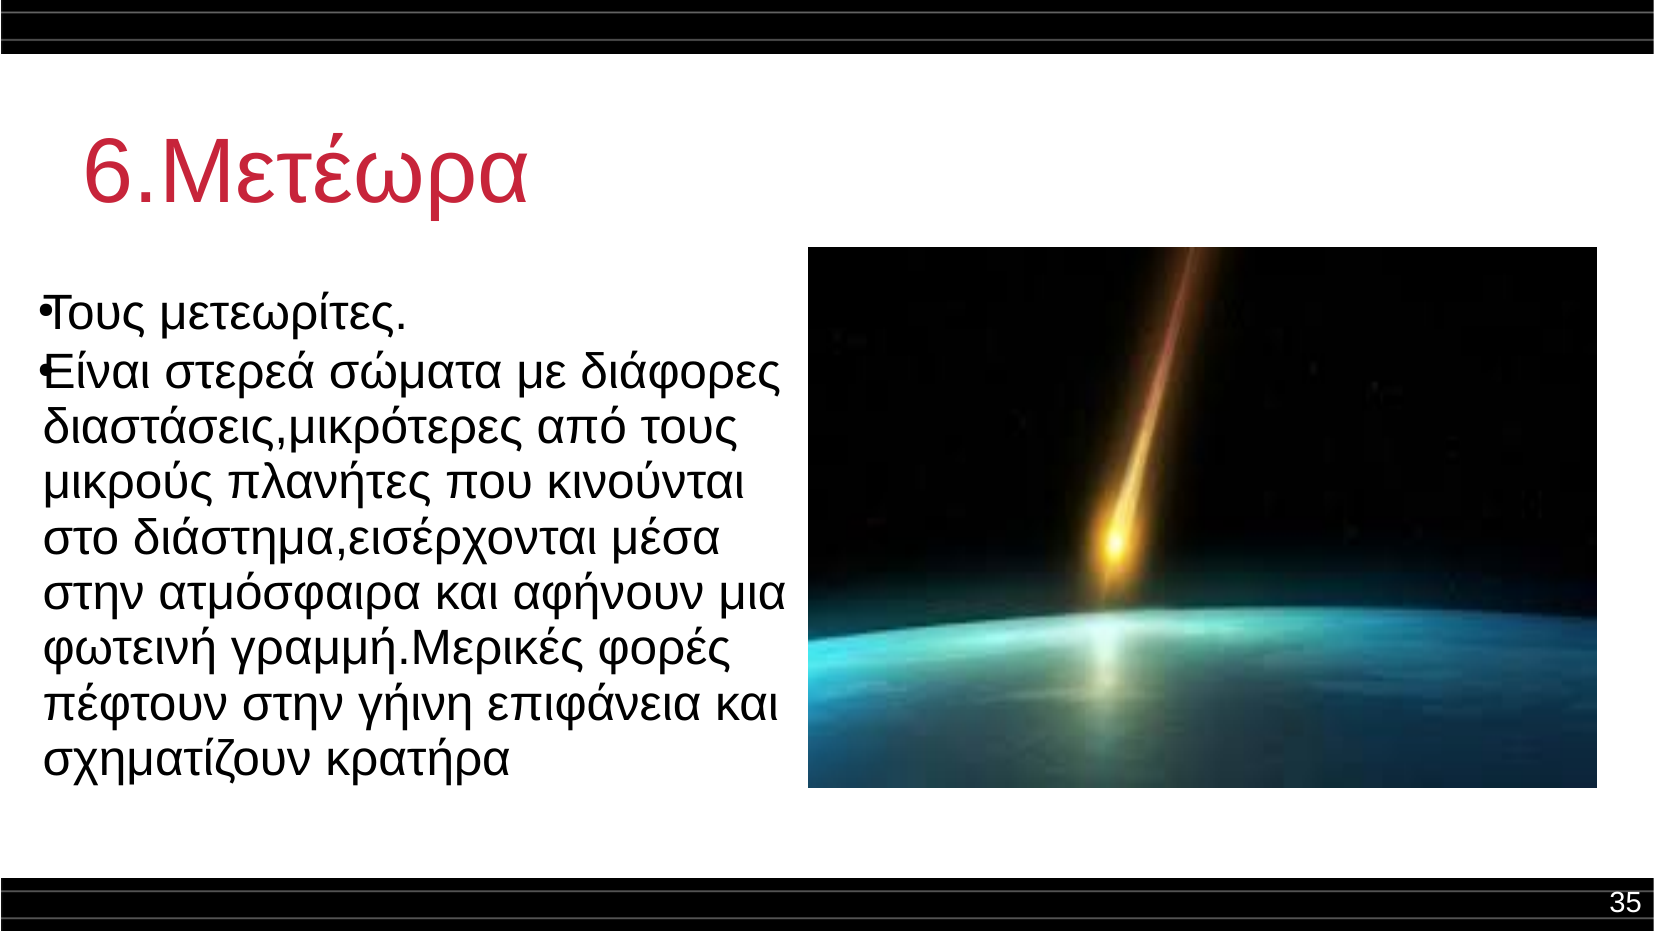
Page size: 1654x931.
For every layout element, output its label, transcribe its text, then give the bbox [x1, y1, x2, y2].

picture [1, 878, 1654, 931]
title 6.Μετέωρα [82, 92, 1571, 247]
picture [1, 0, 1654, 54]
list Τους μετεωρίτες. Είναι στερεά σώματα με διάφορες διαστάσεις,μικρότερες από τους μικρούς πλανήτες που κινούνται στο διάστημα,εισέρχονται μέσα στην ατμόσφαιρα και αφήνουν μια φωτεινή γραμμή.Μερικές φορές πέφτουν στην γήινη επιφάνεια και σχηματίζουν κρατήρα [37, 225, 809, 826]
picture [808, 247, 1597, 788]
